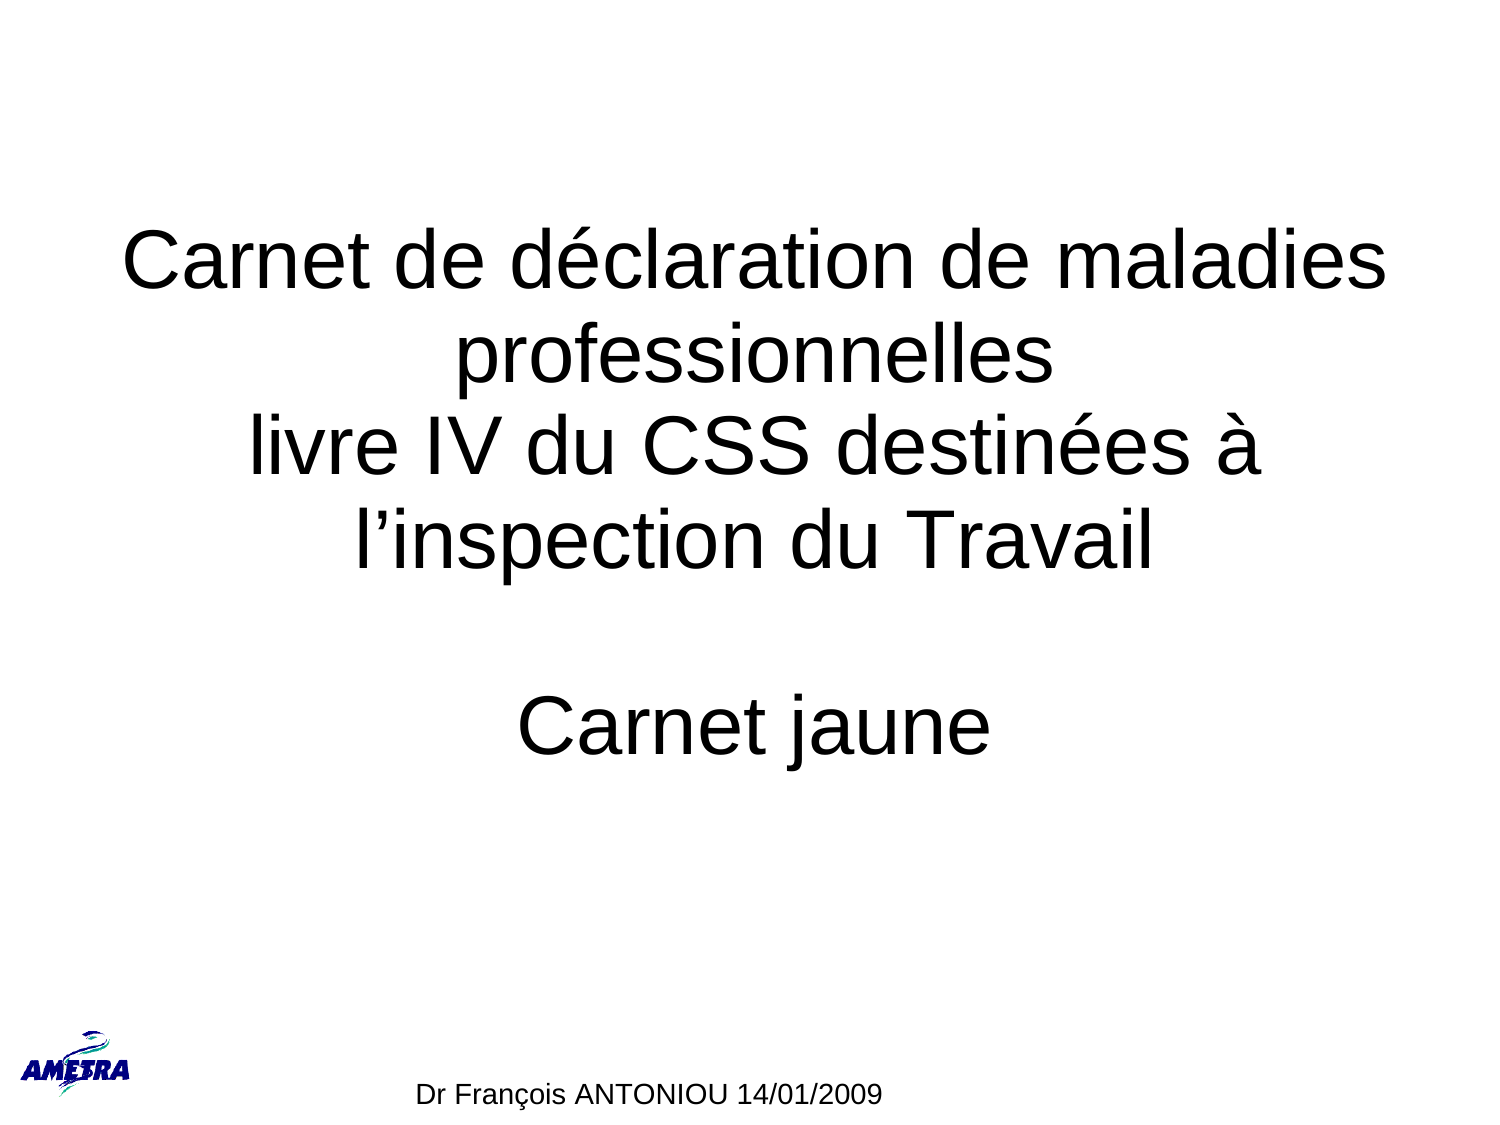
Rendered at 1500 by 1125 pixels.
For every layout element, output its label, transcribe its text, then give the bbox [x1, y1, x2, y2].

title Carnet de déclaration de maladies professionnelles livre IV du CSS destinées à l’inspection du Travail Carnet jaune [75, 45, 1436, 941]
picture [0, 1007, 154, 1125]
